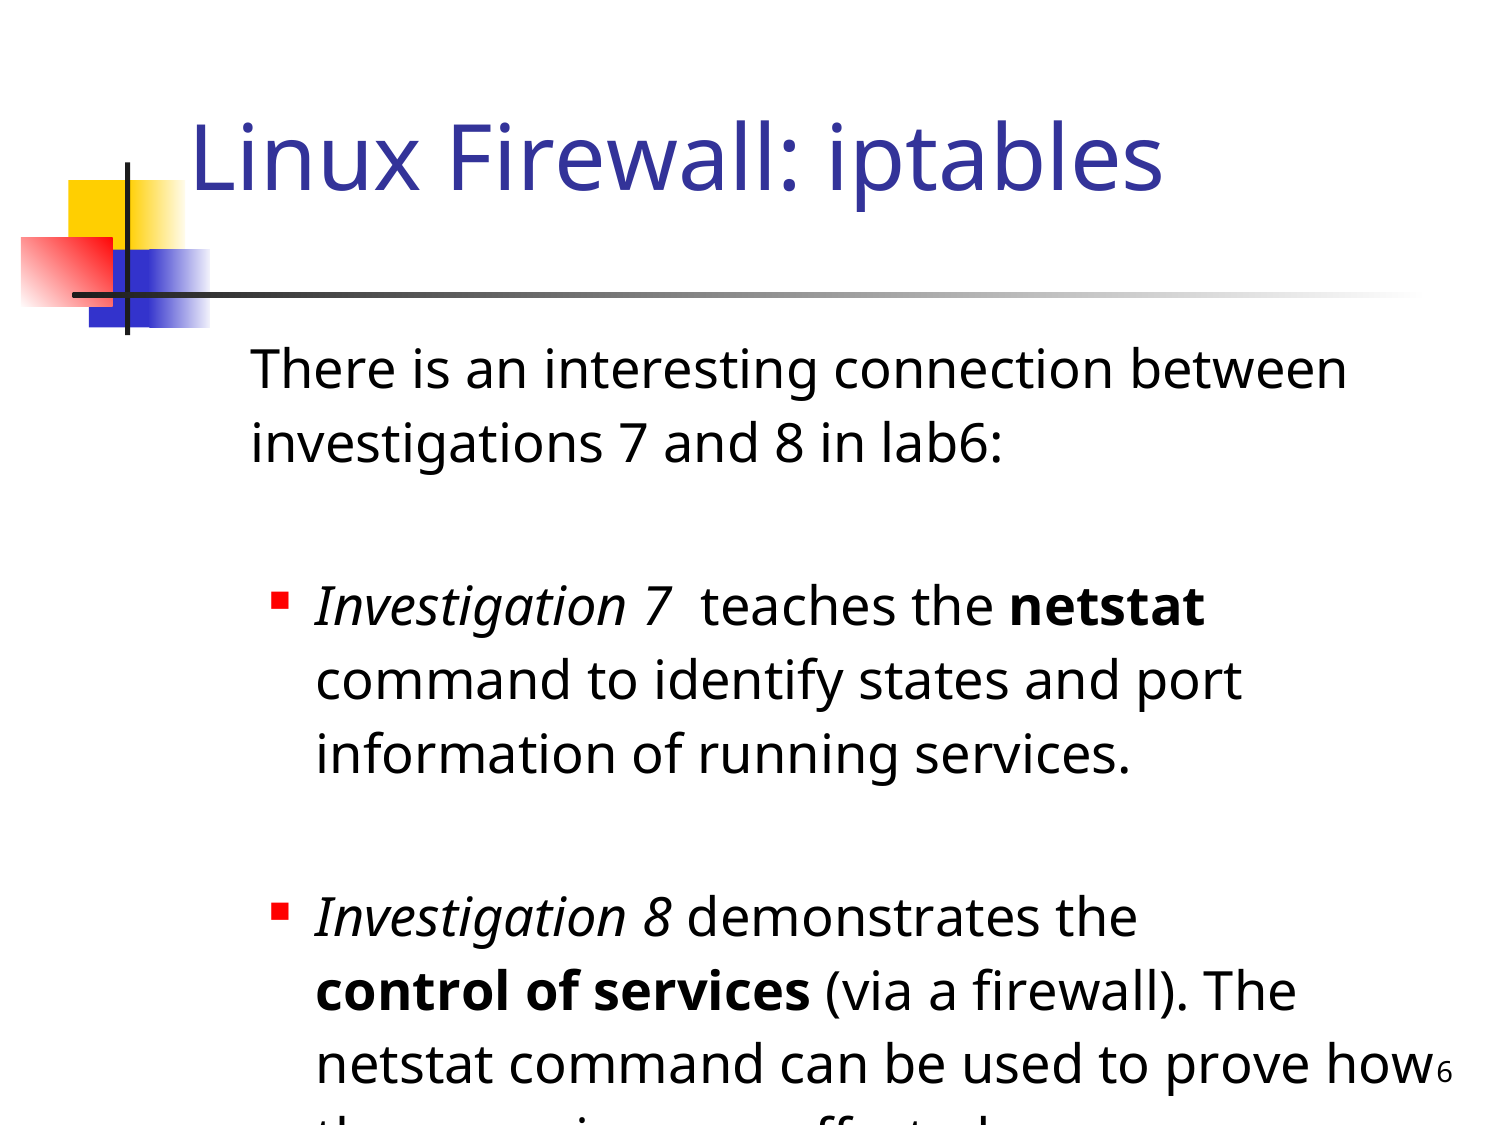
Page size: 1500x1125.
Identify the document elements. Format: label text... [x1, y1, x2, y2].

list There is an interesting connection between investigations 7 and 8 in lab6: Investigation 7 teaches the netstat command to identify states and port information of running services. Investigation 8 demonstrates the control of services (via a firewall). The netstat command can be used to prove how these services are affected. [193, 331, 1469, 1059]
title Linux Firewall: iptables [188, 42, 1468, 268]
